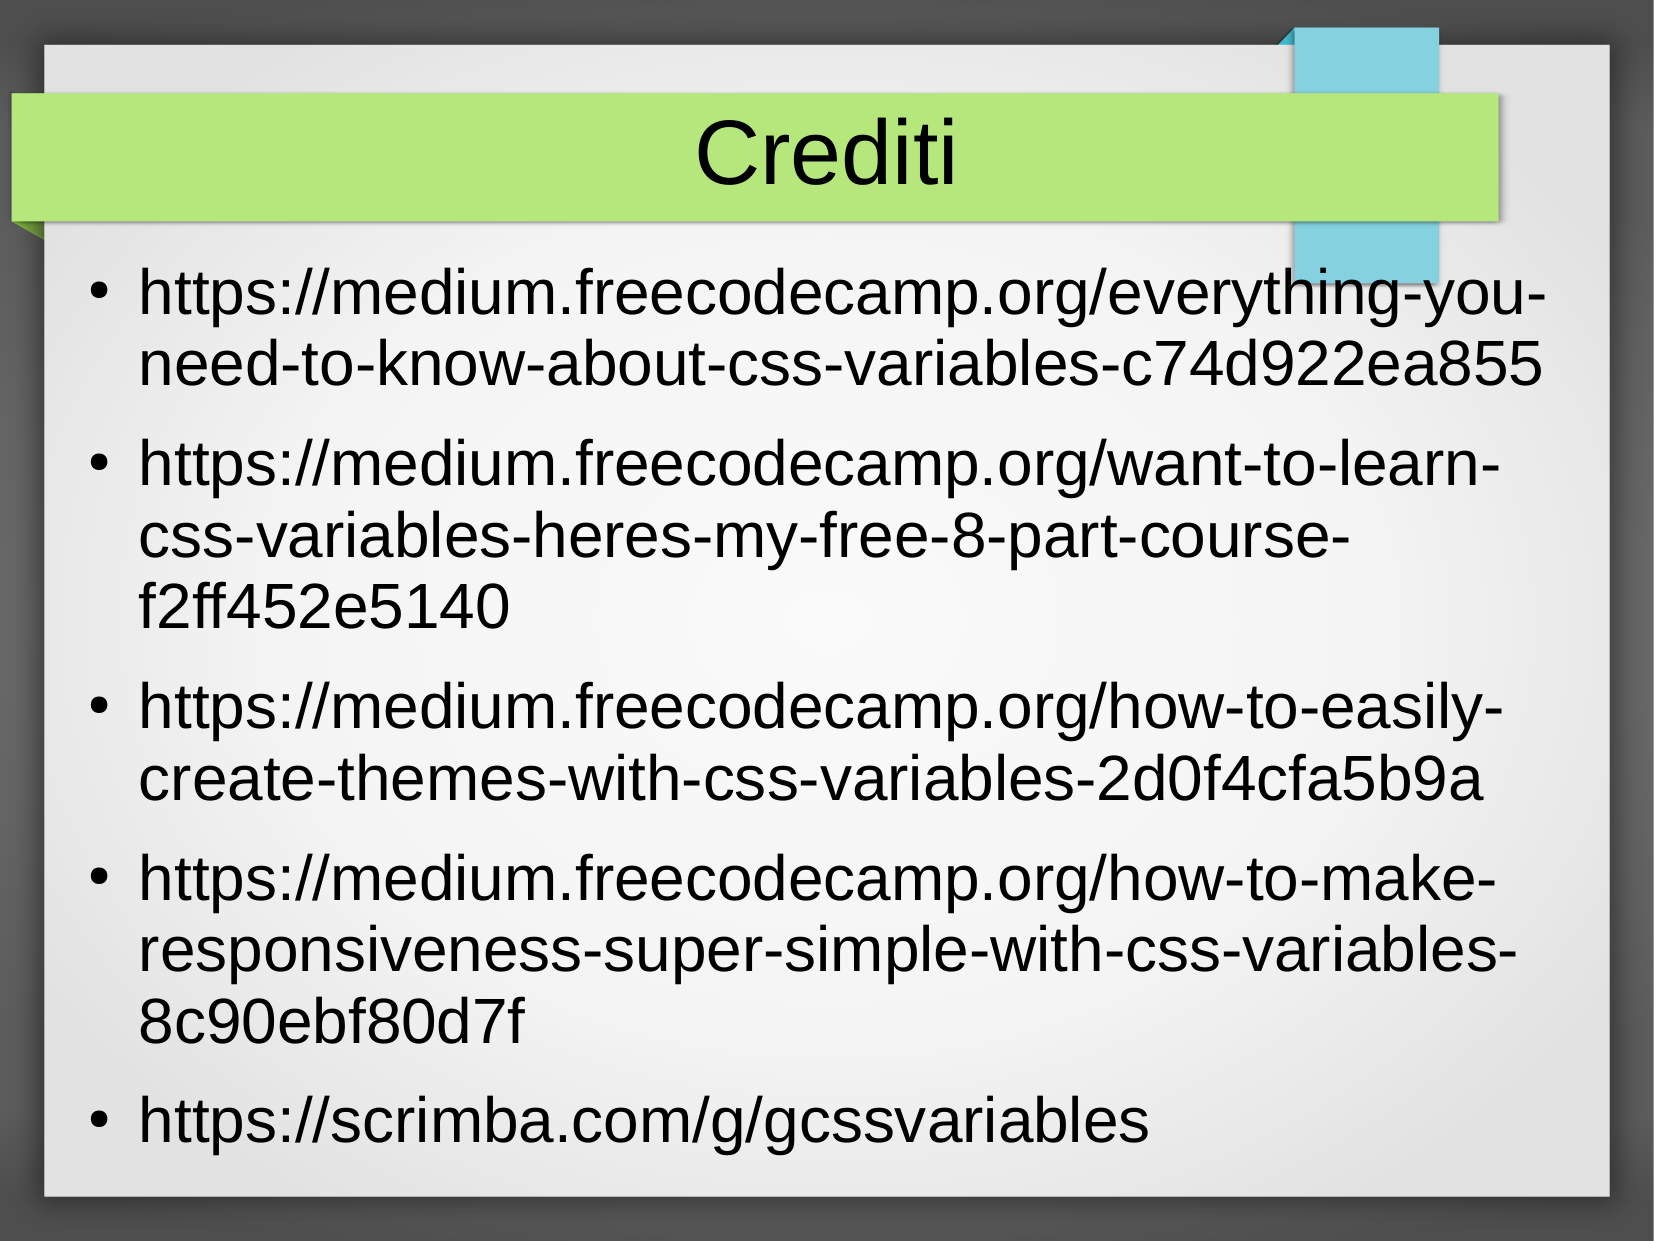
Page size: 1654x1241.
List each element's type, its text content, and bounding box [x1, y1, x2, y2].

list https://medium.freecodecamp.org/everything-you-need-to-know-about-css-variables-c74d922ea855 https://medium.freecodecamp.org/want-to-learn-css-variables-heres-my-free-8-part-course-f2ff452e5140 https://medium.freecodecamp.org/how-to-easily-create-themes-with-css-variables-2d0f4cfa5b9a https://medium.freecodecamp.org/how-to-make-responsiveness-super-simple-with-css-variables-8c90ebf80d7f https://scrimba.com/g/gcssvariables [70, 256, 1560, 1182]
title Crediti [82, 49, 1571, 257]
picture [0, 0, 1654, 1241]
